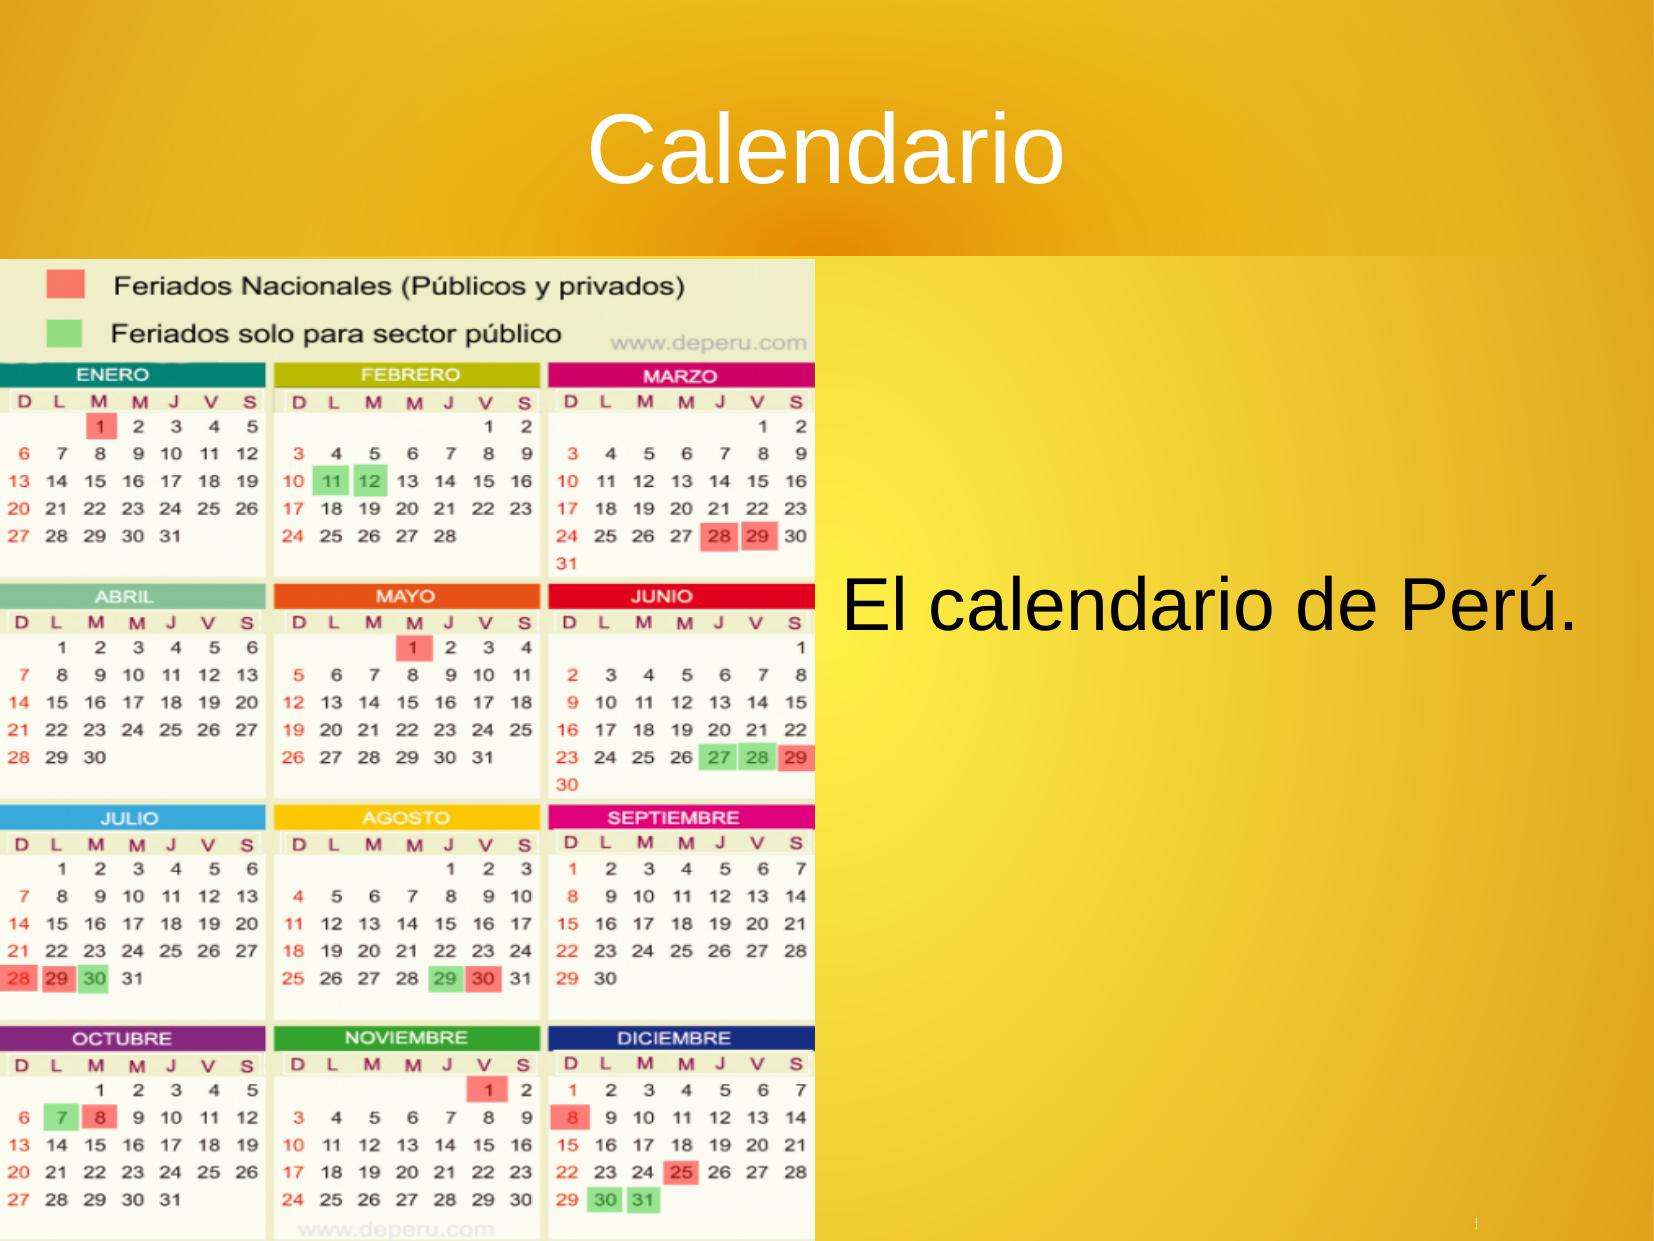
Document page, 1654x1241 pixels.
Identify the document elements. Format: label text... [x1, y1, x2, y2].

title Calendario [82, 47, 1571, 252]
picture [0, 259, 815, 1241]
text_box El calendario de Perú. [826, 248, 1654, 906]
